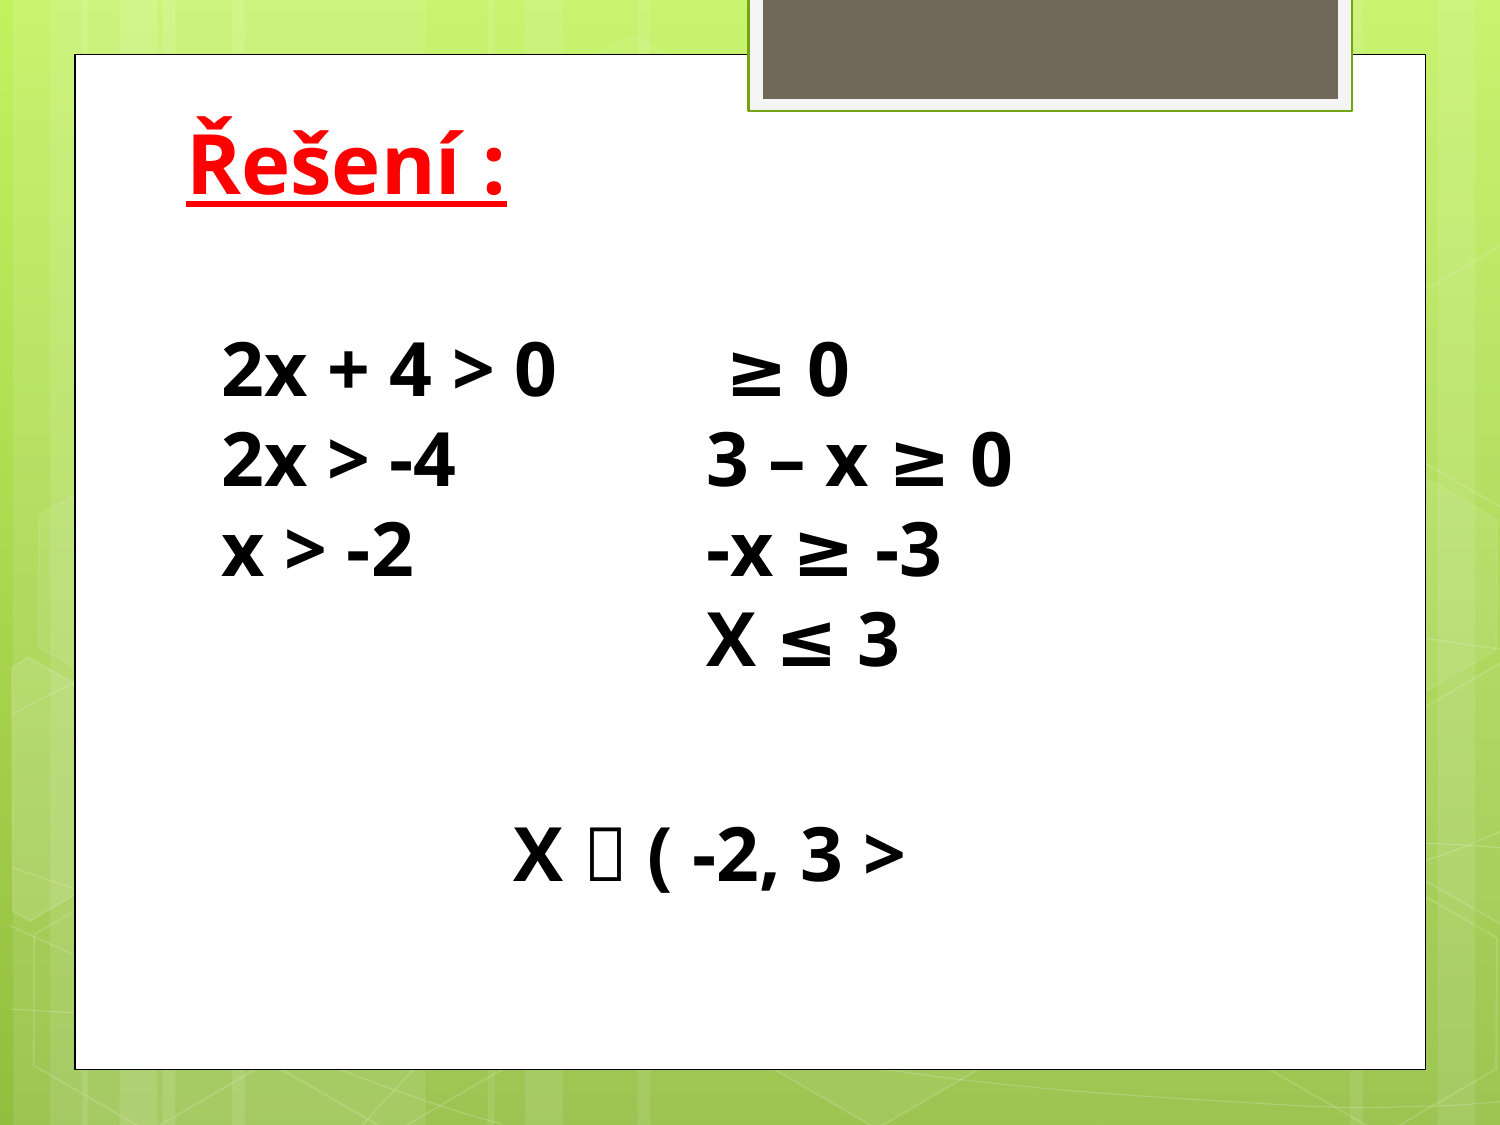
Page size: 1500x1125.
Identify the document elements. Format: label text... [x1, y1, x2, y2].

text_box X  ( -2, 3 > [499, 799, 922, 904]
title Řešení : [171, 30, 1415, 219]
text_box ≥ 0 3 – x ≥ 0 -x ≥ -3 X ≤ 3 [691, 314, 1441, 690]
text_box 2x + 4 > 0 2x > -4 x > -2 [207, 314, 691, 600]
